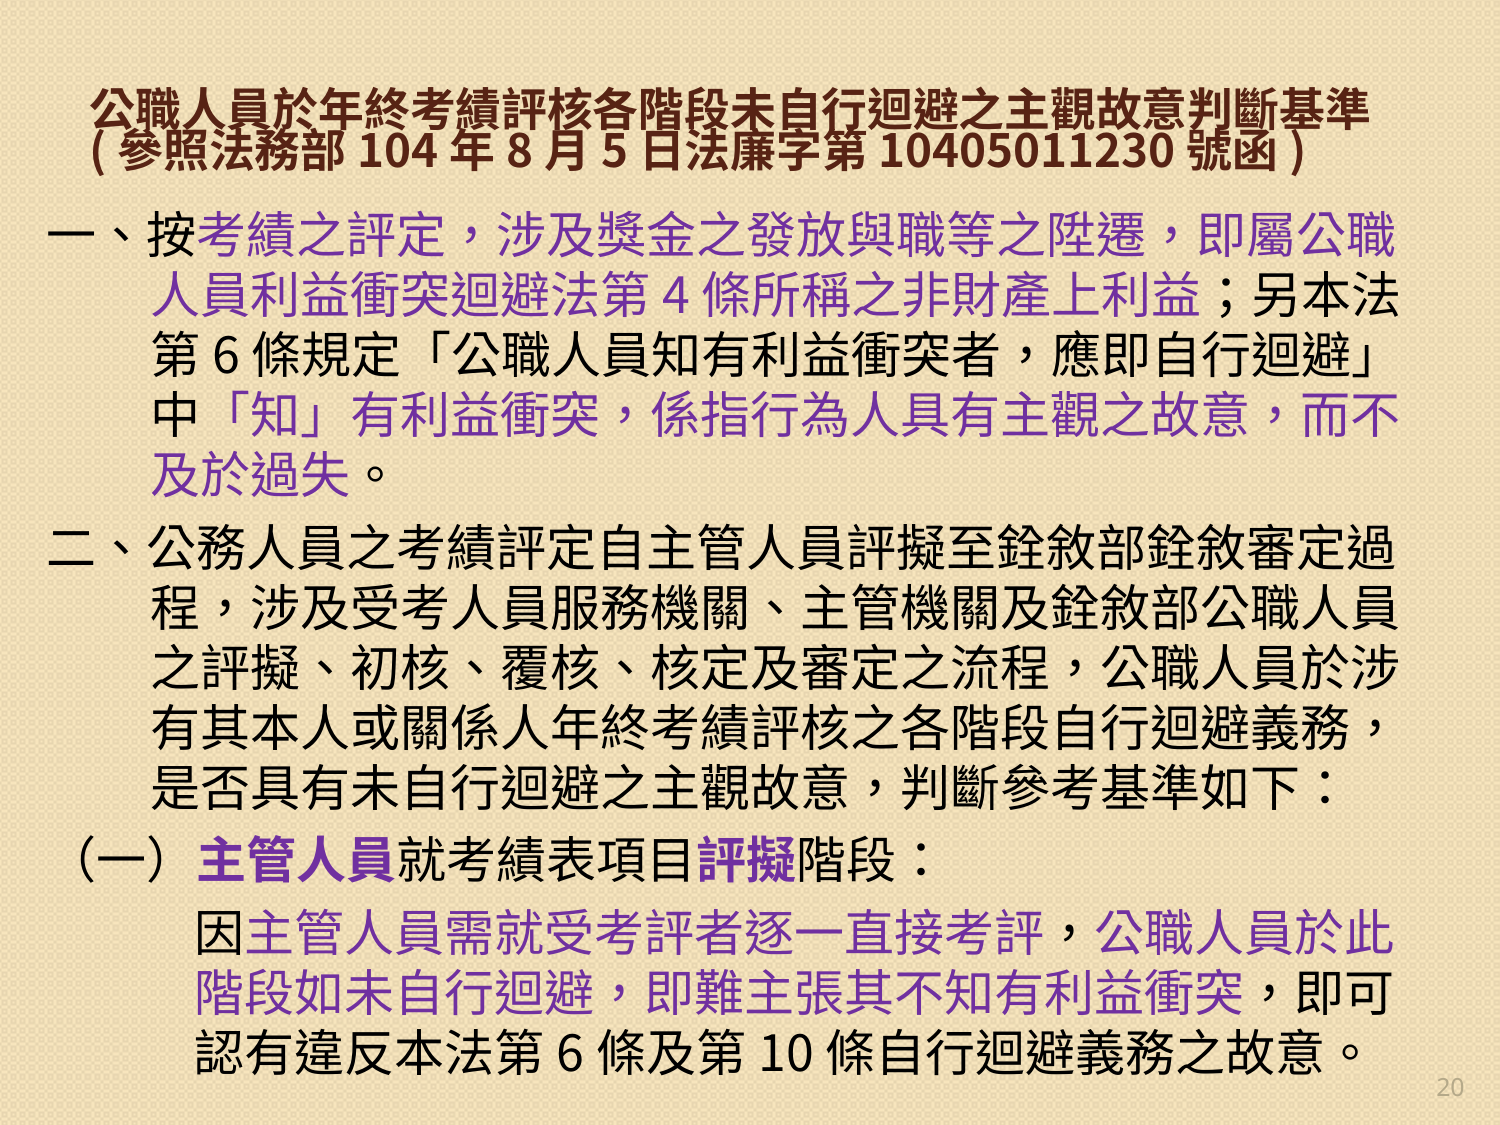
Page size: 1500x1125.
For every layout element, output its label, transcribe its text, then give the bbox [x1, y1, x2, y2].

slide_number <編號> [1413, 1034, 1488, 1113]
title 公職人員於年終考績評核各階段未自行迴避之主觀故意判斷基準(參照法務部104年8月5日法廉字第10405011230號函) [75, 35, 1424, 196]
picture [0, 0, 1500, 1125]
list 一、按考績之評定，涉及獎金之發放與職等之陞遷，即屬公職人員利益衝突迴避法第4條所稱之非財產上利益；另本法第6條規定「公職人員知有利益衝突者，應即自行迴避」中「知」有利益衝突，係指行為人具有主觀之故意，而不及於過失。 二、公務人員之考績評定自主管人員評擬至銓敘部銓敘審定過程，涉及受考人員服務機關、主管機關及銓敘部公職人員之評擬、初核、覆核、核定及審定之流程，公職人員於涉有其本人或關係人年終考績評核之各階段自行迴避義務，是否具有未自行迴避之主觀故意，判斷參考基準如下： （一）主管人員就考績表項目評擬階段： 因主管人員需就受考評者逐一直接考評，公職人員於此階段如未自行迴避，即難主張其不知有利益衝突，即可認有違反本法第6條及第10條自行迴避義務之故意。 [17, 196, 1459, 1035]
